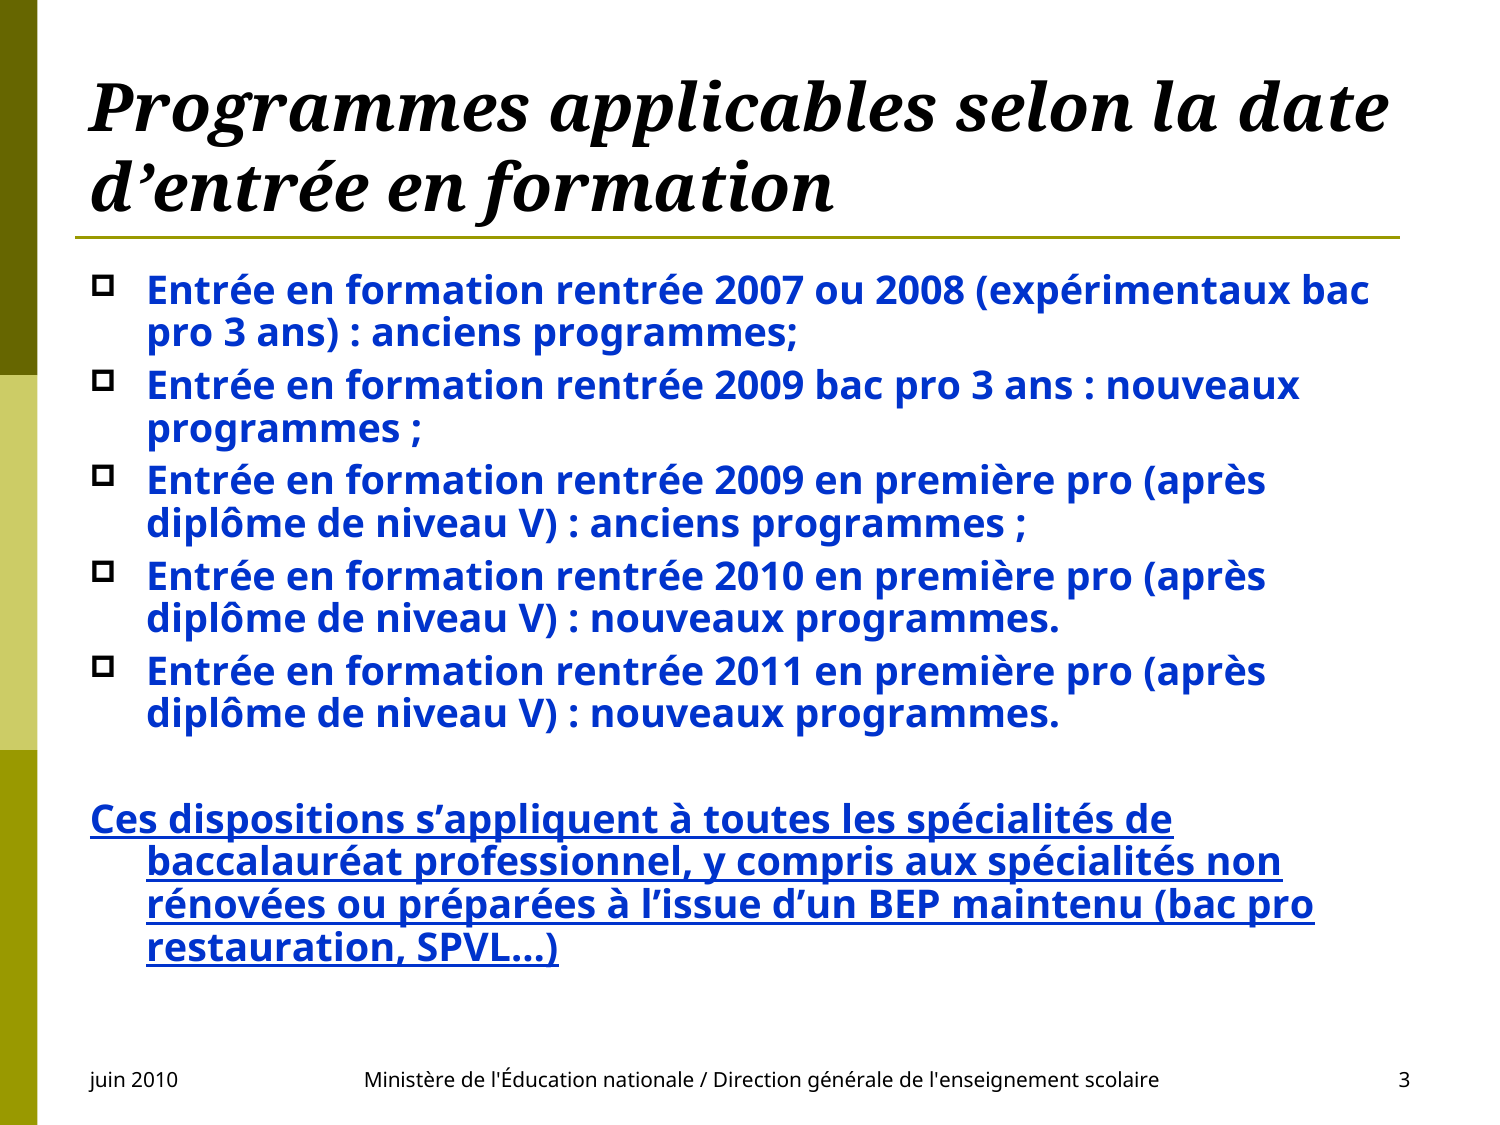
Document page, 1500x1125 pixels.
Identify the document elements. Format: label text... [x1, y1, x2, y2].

title Programmes applicables selon la date d’entrée en formation [75, 45, 1426, 233]
list Entrée en formation rentrée 2007 ou 2008 (expérimentaux bac pro 3 ans) : anciens programmes; Entrée en formation rentrée 2009 bac pro 3 ans : nouveaux programmes ; Entrée en formation rentrée 2009 en première pro (après diplôme de niveau V) : anciens programmes ; Entrée en formation rentrée 2010 en première pro (après diplôme de niveau V) : nouveaux programmes. Entrée en formation rentrée 2011 en première pro (après diplôme de niveau V) : nouveaux programmes. Ces dispositions s’appliquent à toutes les spécialités de baccalauréat professionnel, y compris aux spécialités non rénovées ou préparées à l’issue d’un BEP maintenu (bac pro restauration, SPVL…) [75, 262, 1426, 1006]
